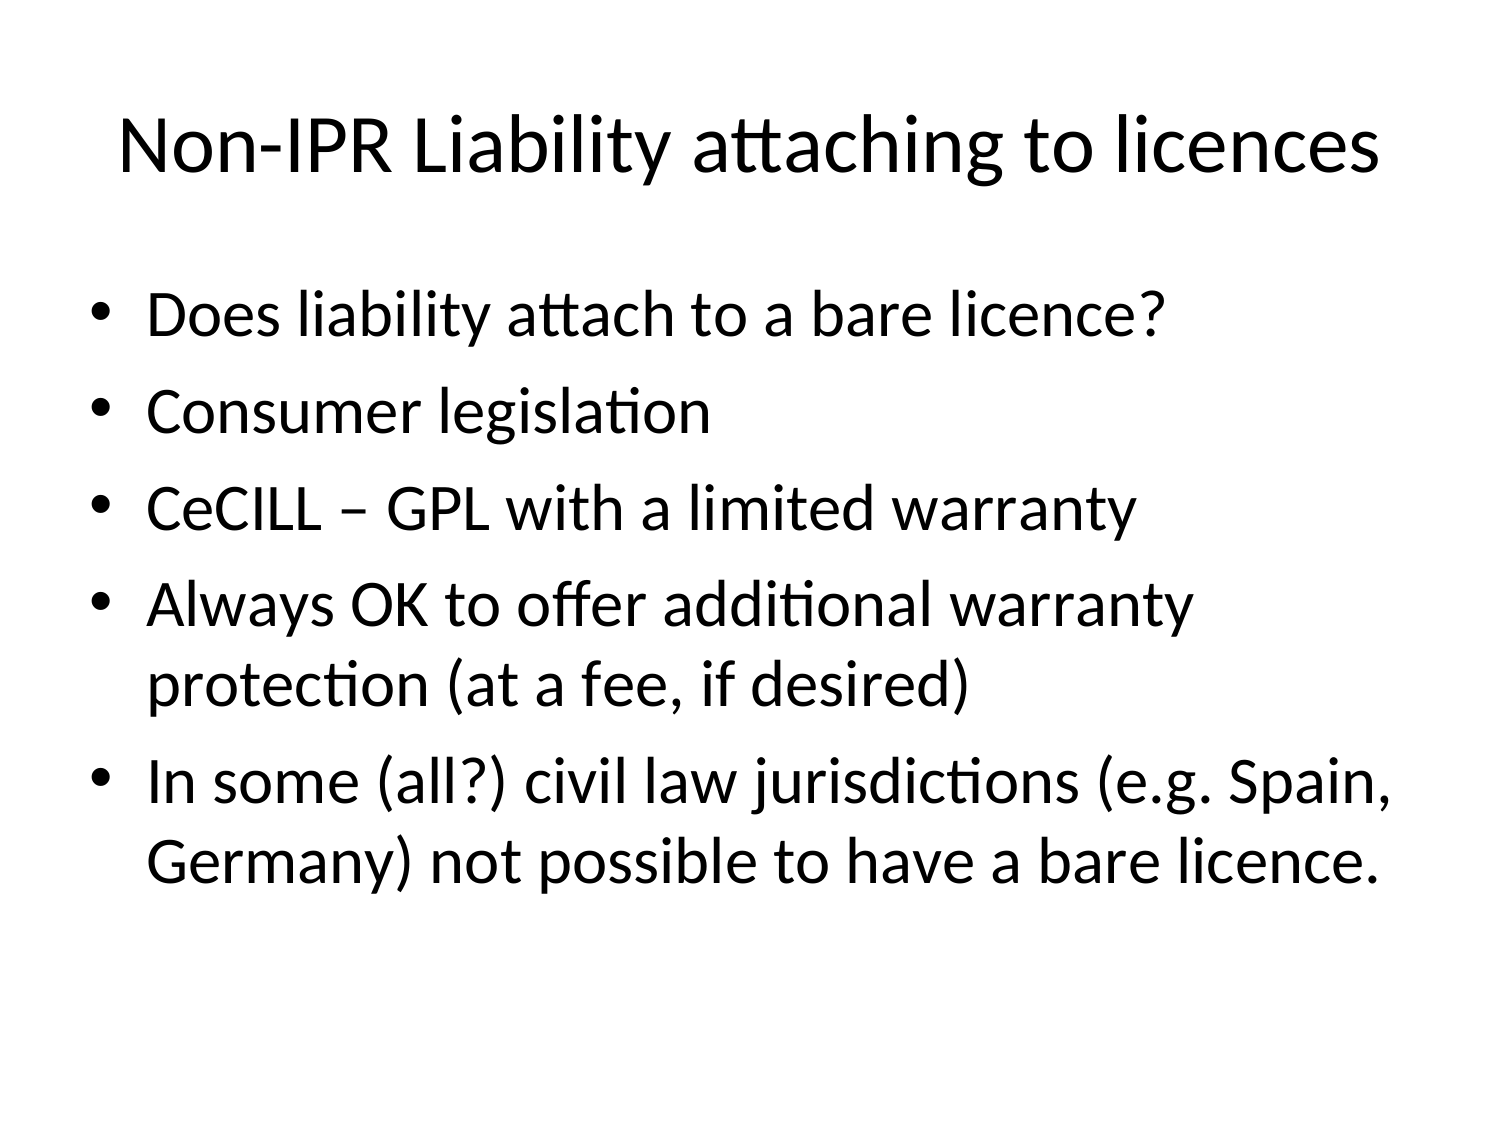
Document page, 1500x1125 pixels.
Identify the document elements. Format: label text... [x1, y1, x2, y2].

title Non-IPR Liability attaching to licences [75, 45, 1426, 233]
list Does liability attach to a bare licence? Consumer legislation CeCILL – GPL with a limited warranty Always OK to offer additional warranty protection (at a fee, if desired) In some (all?) civil law jurisdictions (e.g. Spain, Germany) not possible to have a bare licence. [75, 262, 1426, 1006]
